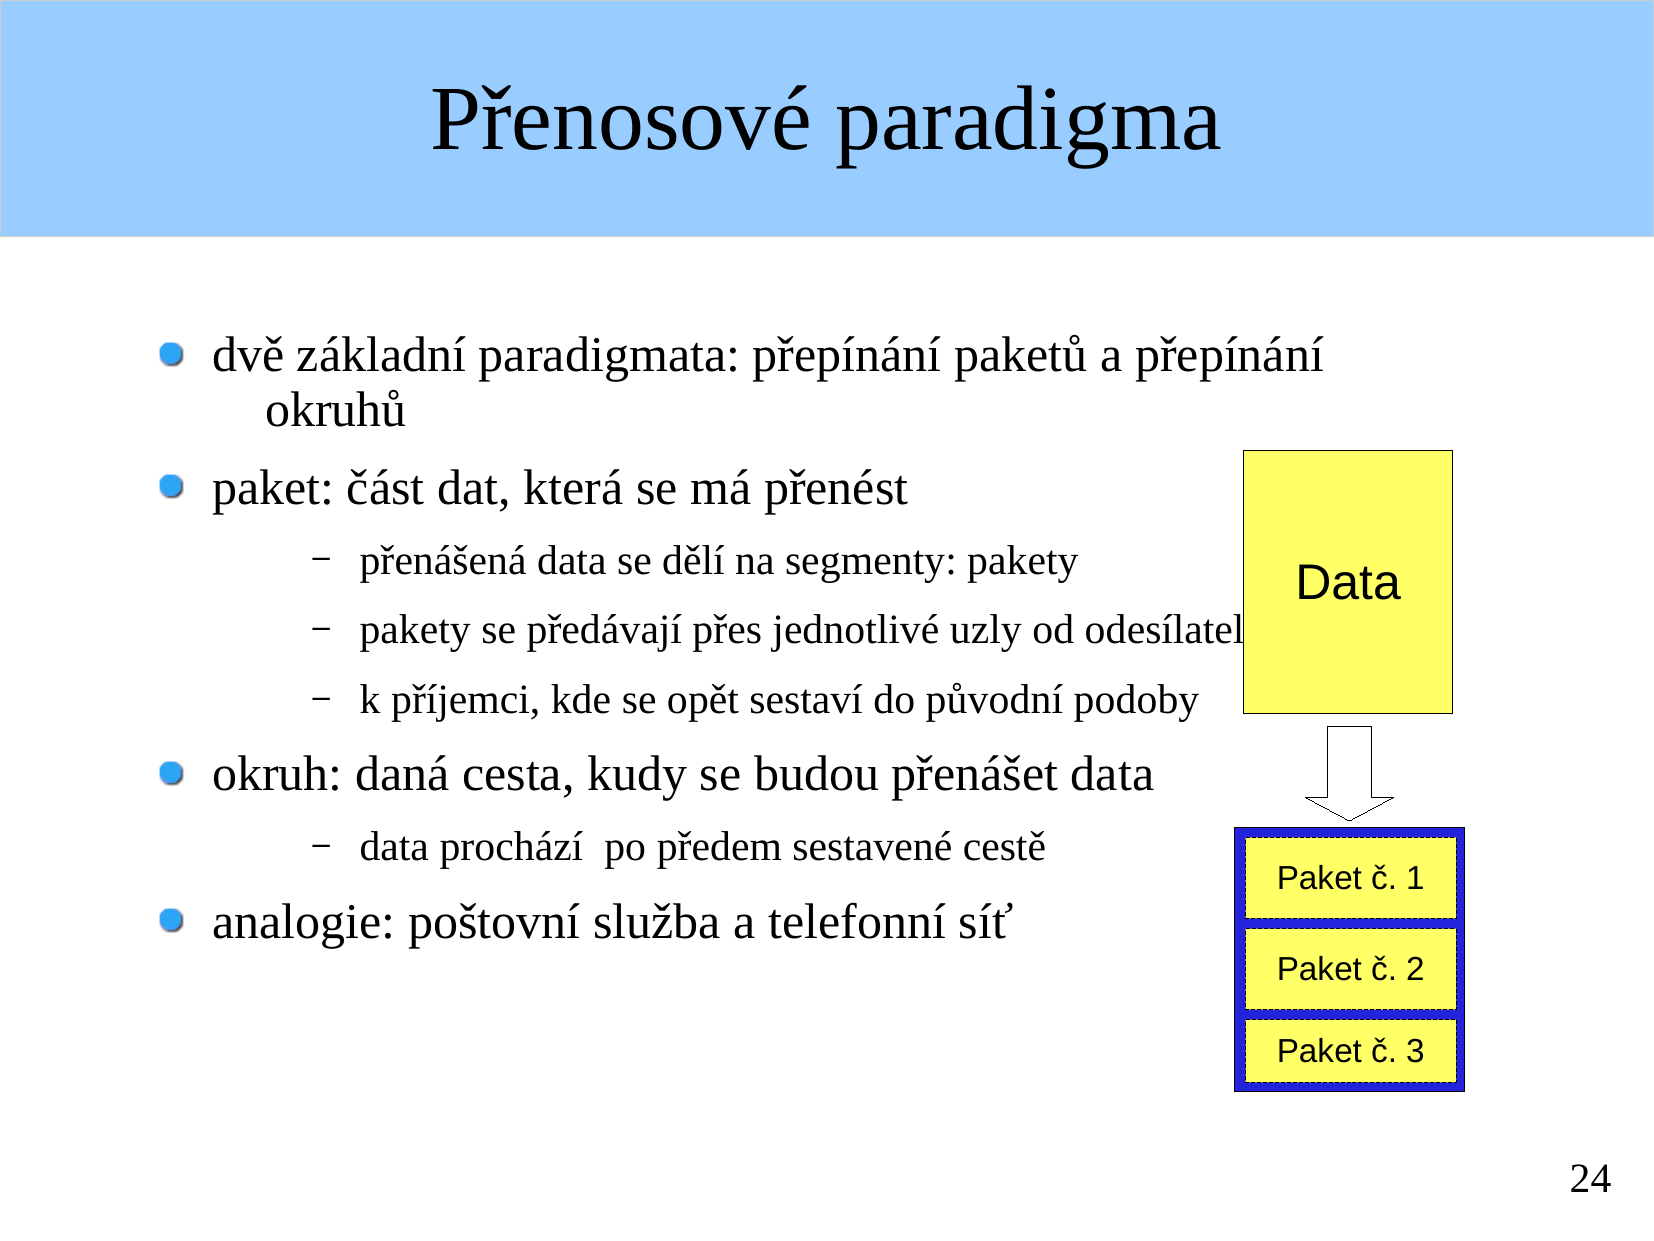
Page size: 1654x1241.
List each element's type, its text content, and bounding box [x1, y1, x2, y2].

title Přenosové paradigma [0, 0, 1654, 237]
list dvě základní paradigmata: přepínání paketů a přepínání okruhů paket: část dat, která se má přenést přenášená data se dělí na segmenty: pakety pakety se předávají přes jednotlivé uzly od odesílatele k příjemci, kde se opět sestaví do původní podoby okruh: daná cesta, kudy se budou přenášet data data prochází po předem sestavené cestě analogie: poštovní služba a telefonní síť [123, 327, 1411, 1211]
text_box [1234, 827, 1465, 1092]
text_box Paket č. 1 [1245, 837, 1457, 919]
text_box Paket č. 2 [1245, 928, 1457, 1010]
text_box Data [1243, 450, 1453, 714]
text_box Paket č. 3 [1245, 1019, 1457, 1083]
